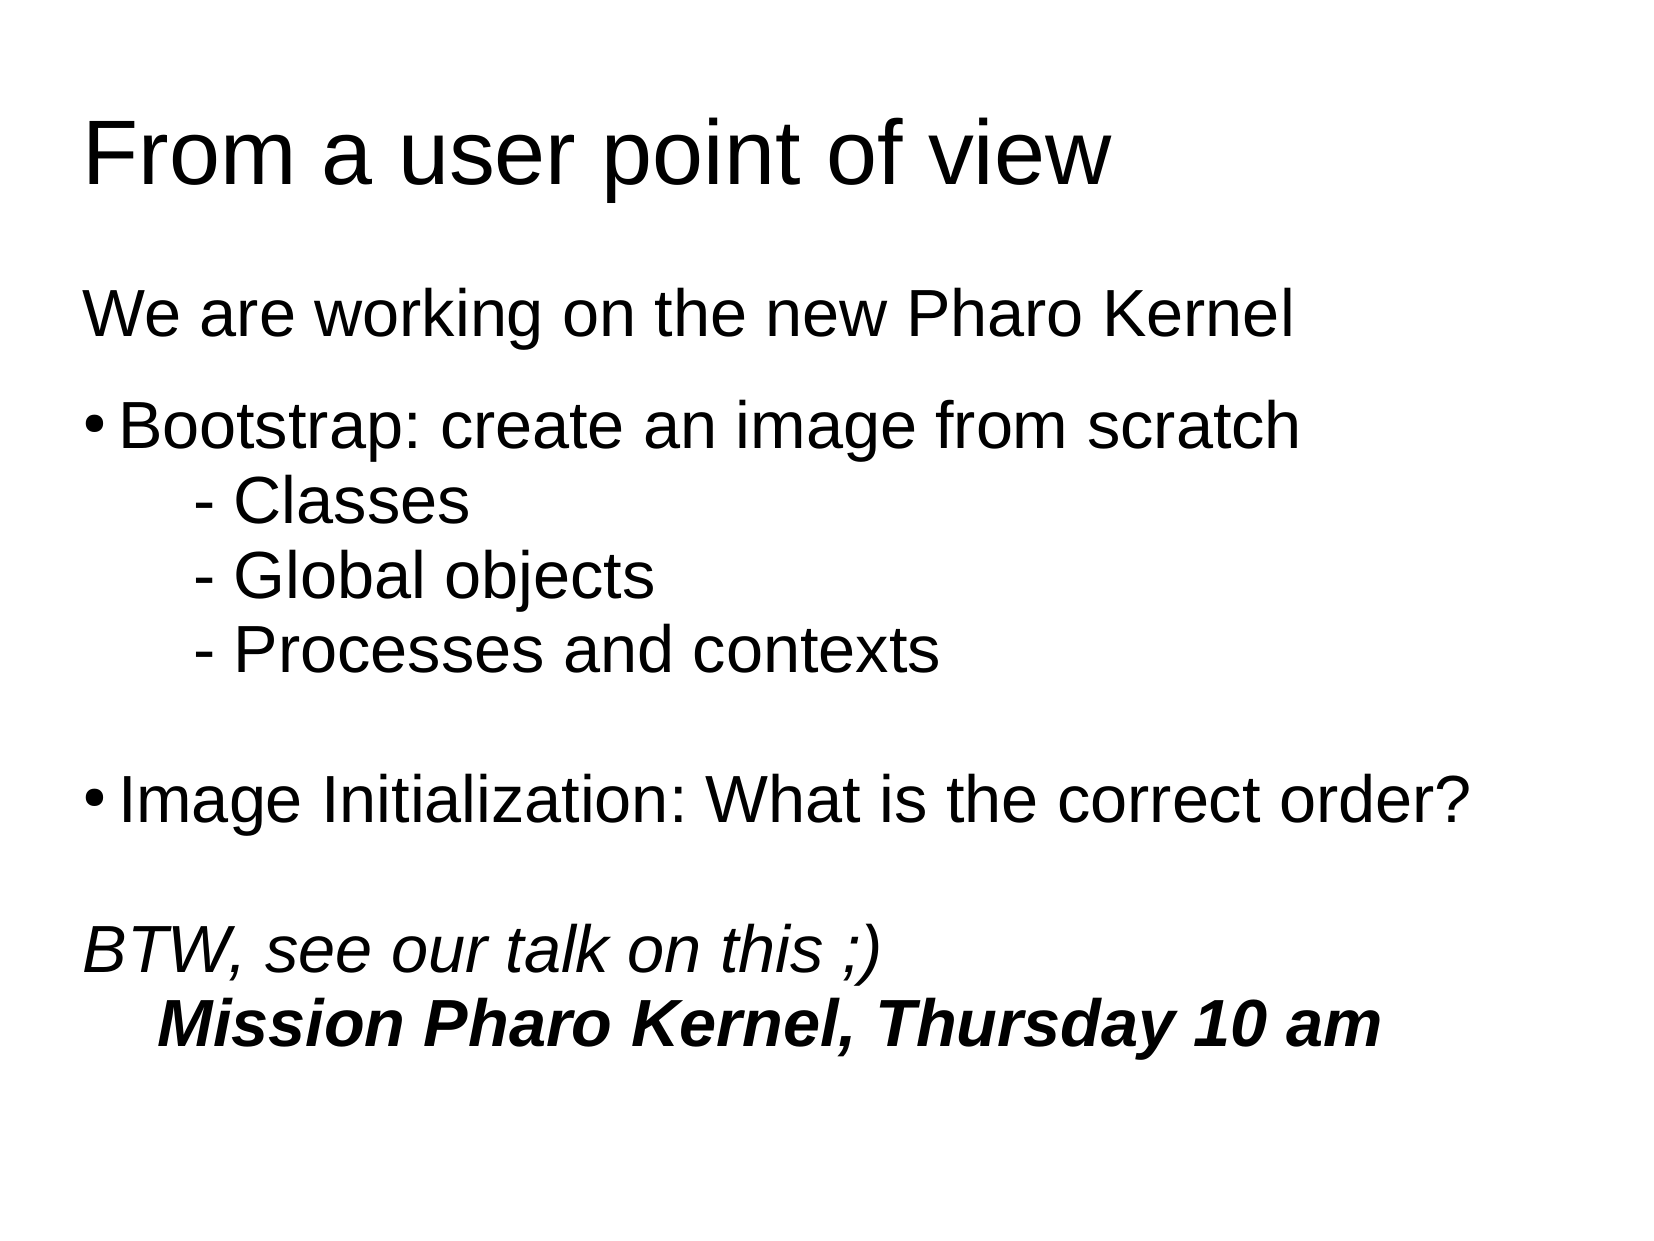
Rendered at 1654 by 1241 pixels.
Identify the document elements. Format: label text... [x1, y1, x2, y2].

subtitle We are working on the new Pharo Kernel Bootstrap: create an image from scratch - Classes - Global objects - Processes and contexts Image Initialization: What is the correct order? BTW, see our talk on this ;) Mission Pharo Kernel, Thursday 10 am [82, 257, 1571, 1043]
title From a user point of view [82, 49, 1571, 257]
